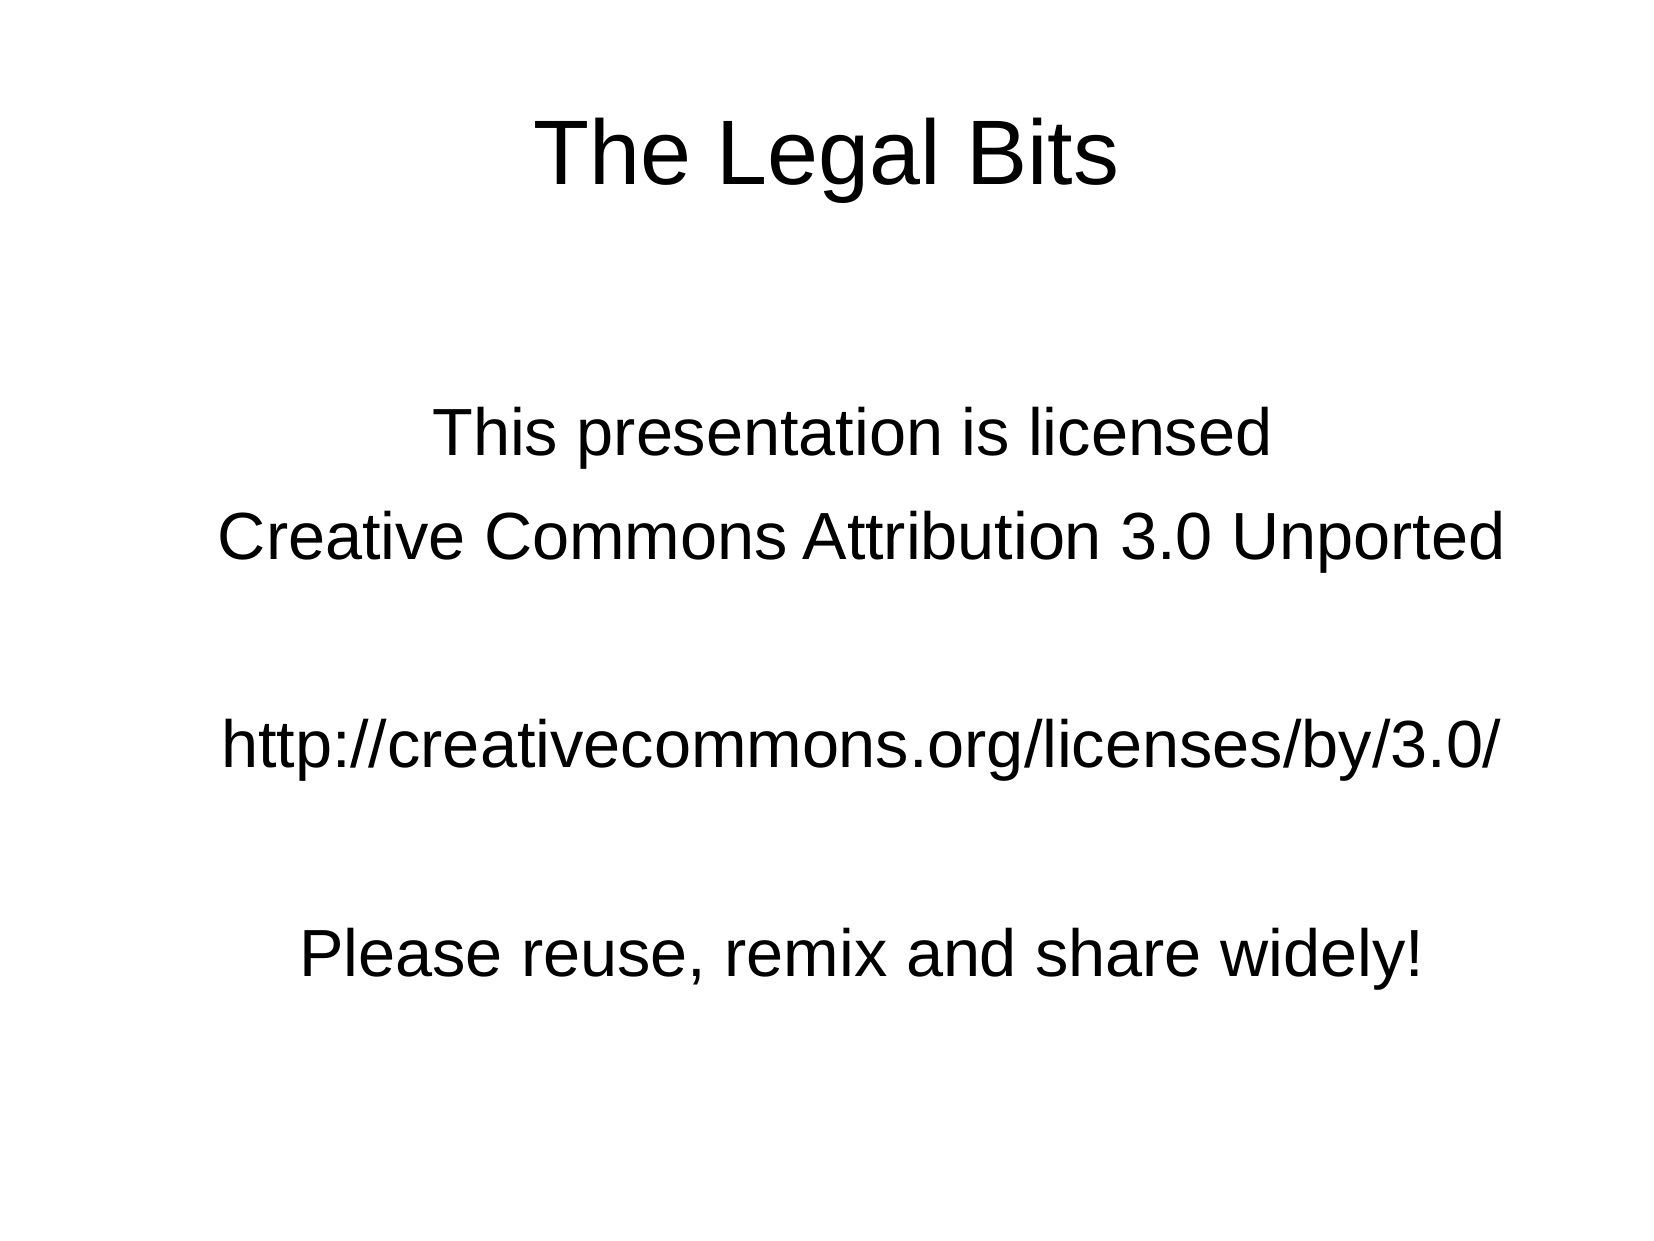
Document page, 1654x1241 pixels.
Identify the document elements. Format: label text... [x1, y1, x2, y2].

list This presentation is licensed Creative Commons Attribution 3.0 Unported http://creativecommons.org/licenses/by/3.0/ Please reuse, remix and share widely! [82, 290, 1571, 1109]
title The Legal Bits [82, 49, 1571, 257]
